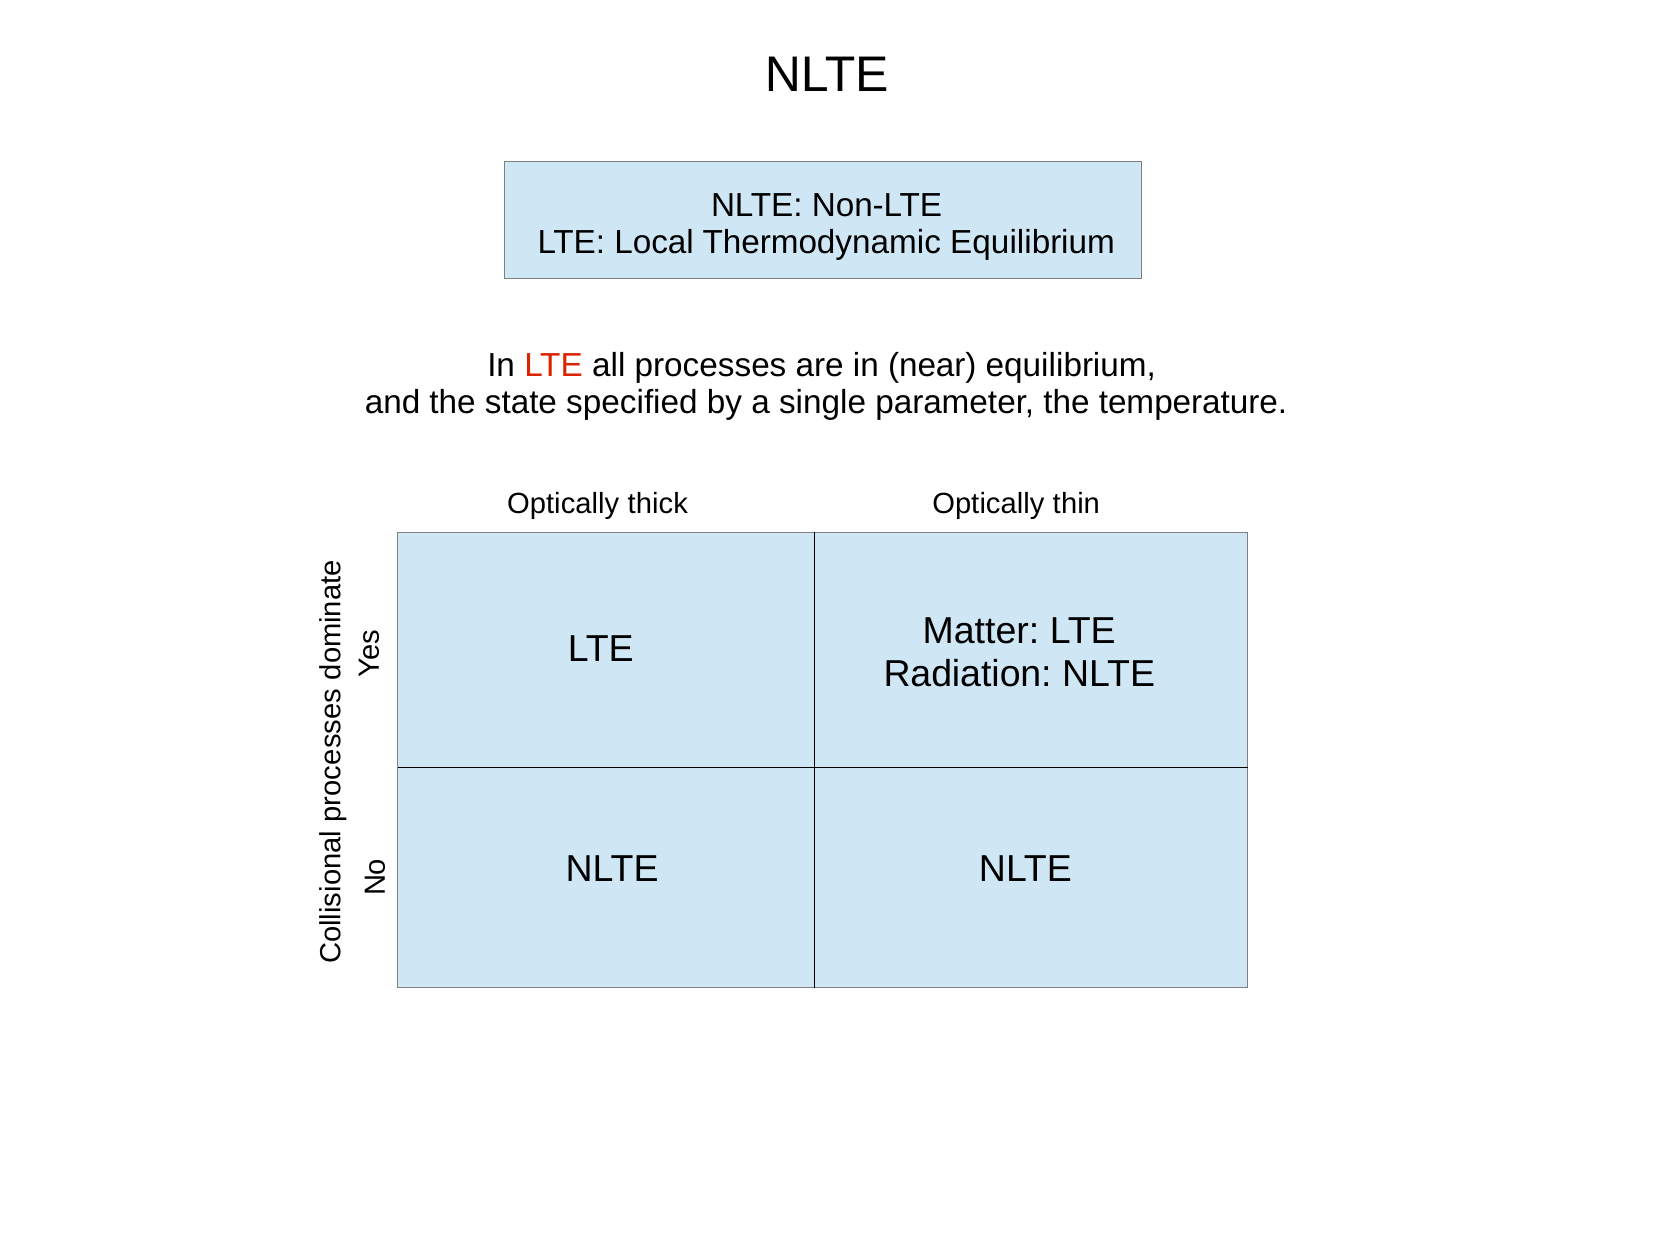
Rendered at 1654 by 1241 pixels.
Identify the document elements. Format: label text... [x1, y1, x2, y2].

text_box [815, 768, 1248, 988]
text_box NLTE [750, 38, 904, 110]
text_box Collisional processes dominate [306, 544, 355, 979]
text_box [504, 161, 1142, 279]
text_box NLTE [964, 840, 1087, 897]
text_box Matter: LTE Radiation: NLTE [868, 602, 1171, 702]
text_box [815, 532, 1248, 767]
text_box LTE [553, 620, 649, 678]
text_box NLTE: Non-LTE LTE: Local Thermodynamic Equilibrium [522, 178, 1131, 268]
text_box In LTE all processes are in (near) equilibrium, and the state specified by a single parameter, the temperature. [350, 338, 1304, 428]
text_box Yes [344, 614, 393, 693]
text_box Optically thick [492, 479, 704, 528]
text_box [397, 532, 814, 988]
text_box Optically thin [917, 479, 1116, 528]
text_box NLTE [550, 840, 674, 897]
text_box No [350, 843, 399, 911]
